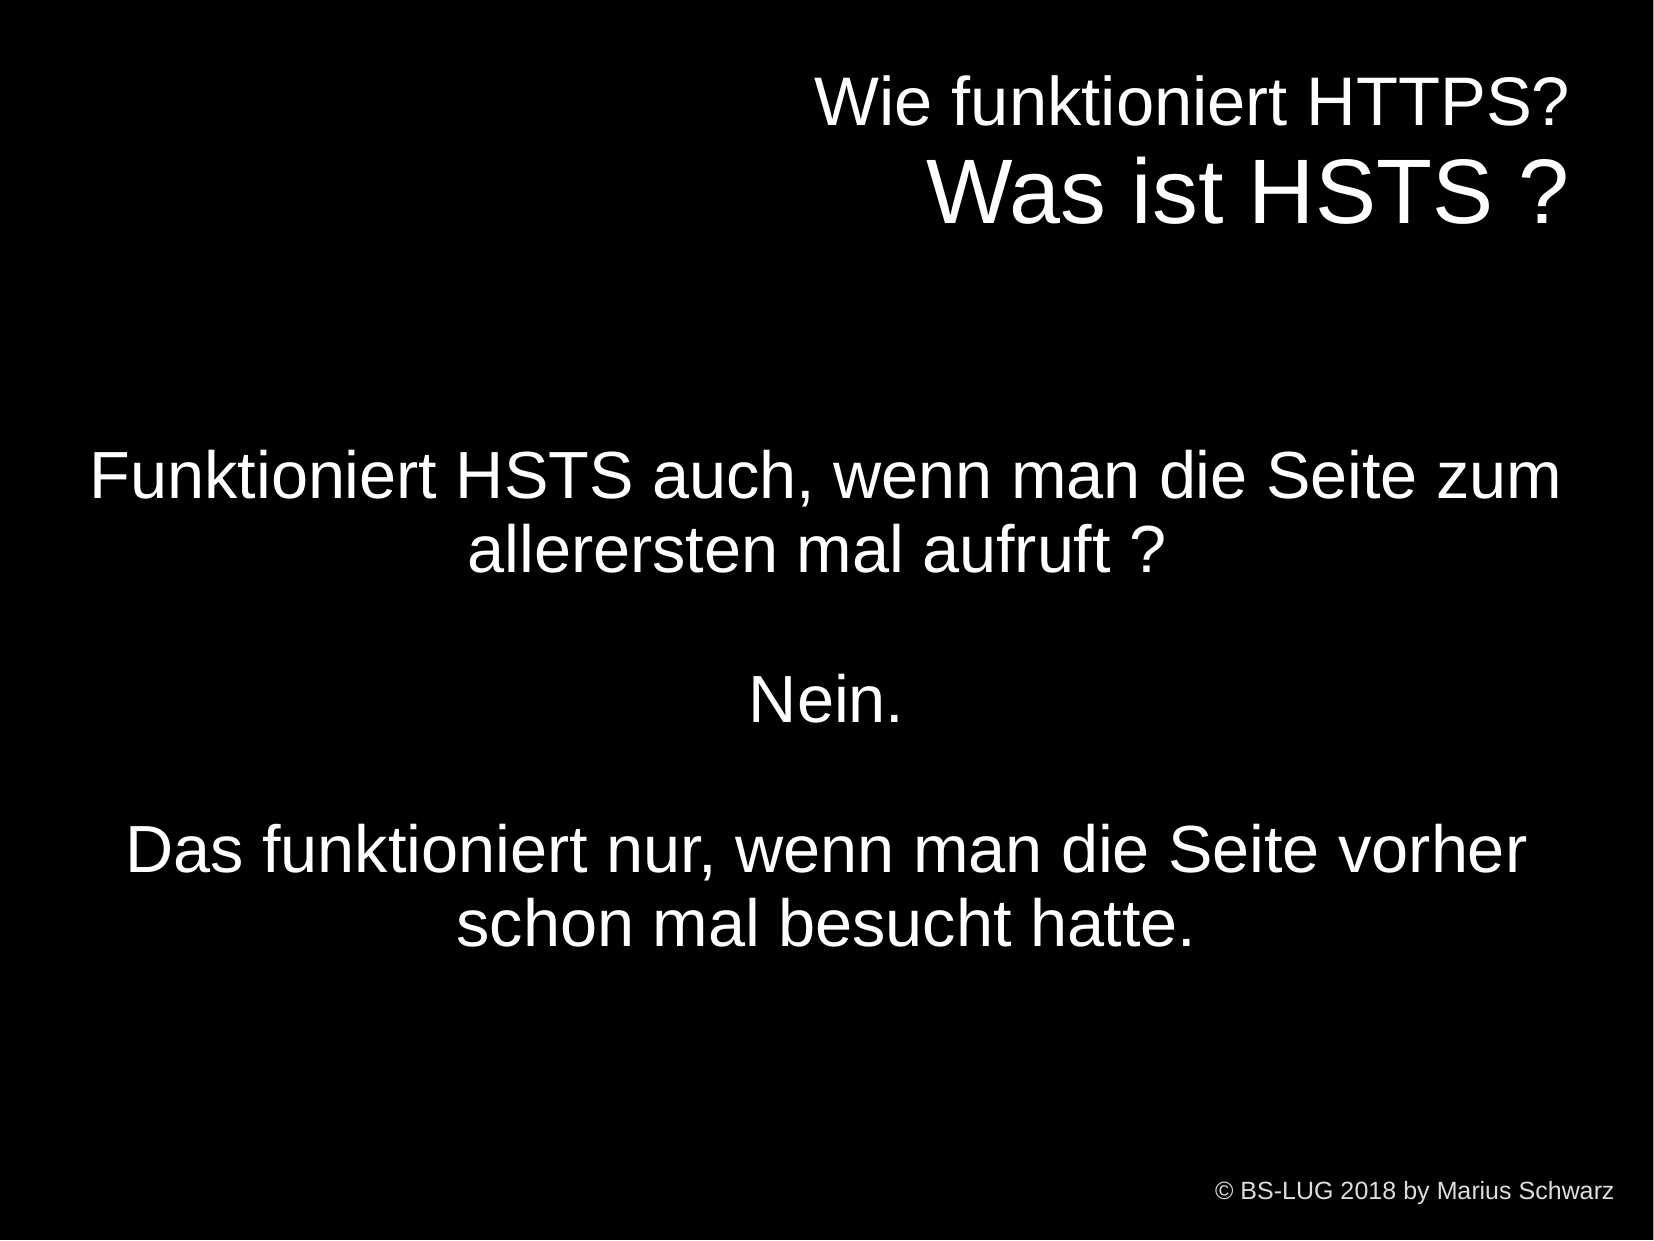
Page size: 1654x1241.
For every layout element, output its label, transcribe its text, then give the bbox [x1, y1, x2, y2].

title Wie funktioniert HTTPS? Was ist HSTS ? [82, 49, 1571, 257]
text_box © BS-LUG 2018 by Marius Schwarz [1133, 1169, 1630, 1213]
subtitle Funktioniert HSTS auch, wenn man die Seite zum allerersten mal aufruft ? Nein. Das funktioniert nur, wenn man die Seite vorher schon mal besucht hatte. [82, 290, 1571, 1109]
